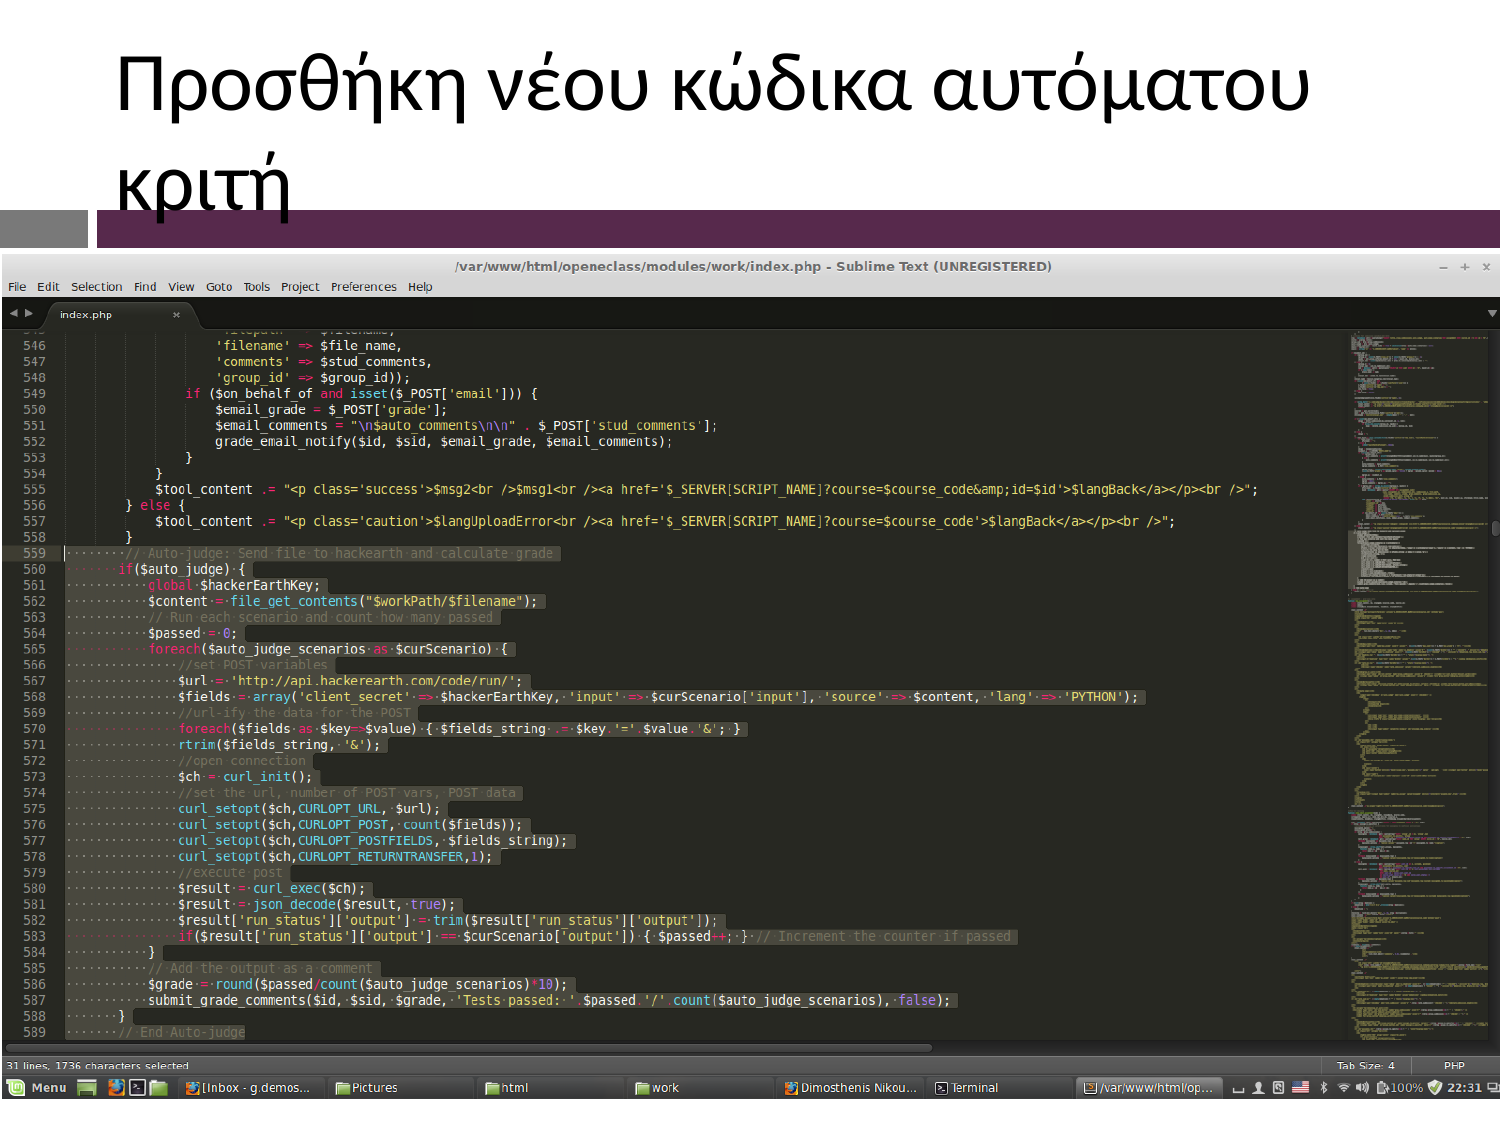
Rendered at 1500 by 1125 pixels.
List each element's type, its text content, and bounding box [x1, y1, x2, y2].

title Προσθήκη νέου κώδικα αυτόματου κριτή [100, 19, 1438, 182]
picture [2, 254, 1500, 1099]
